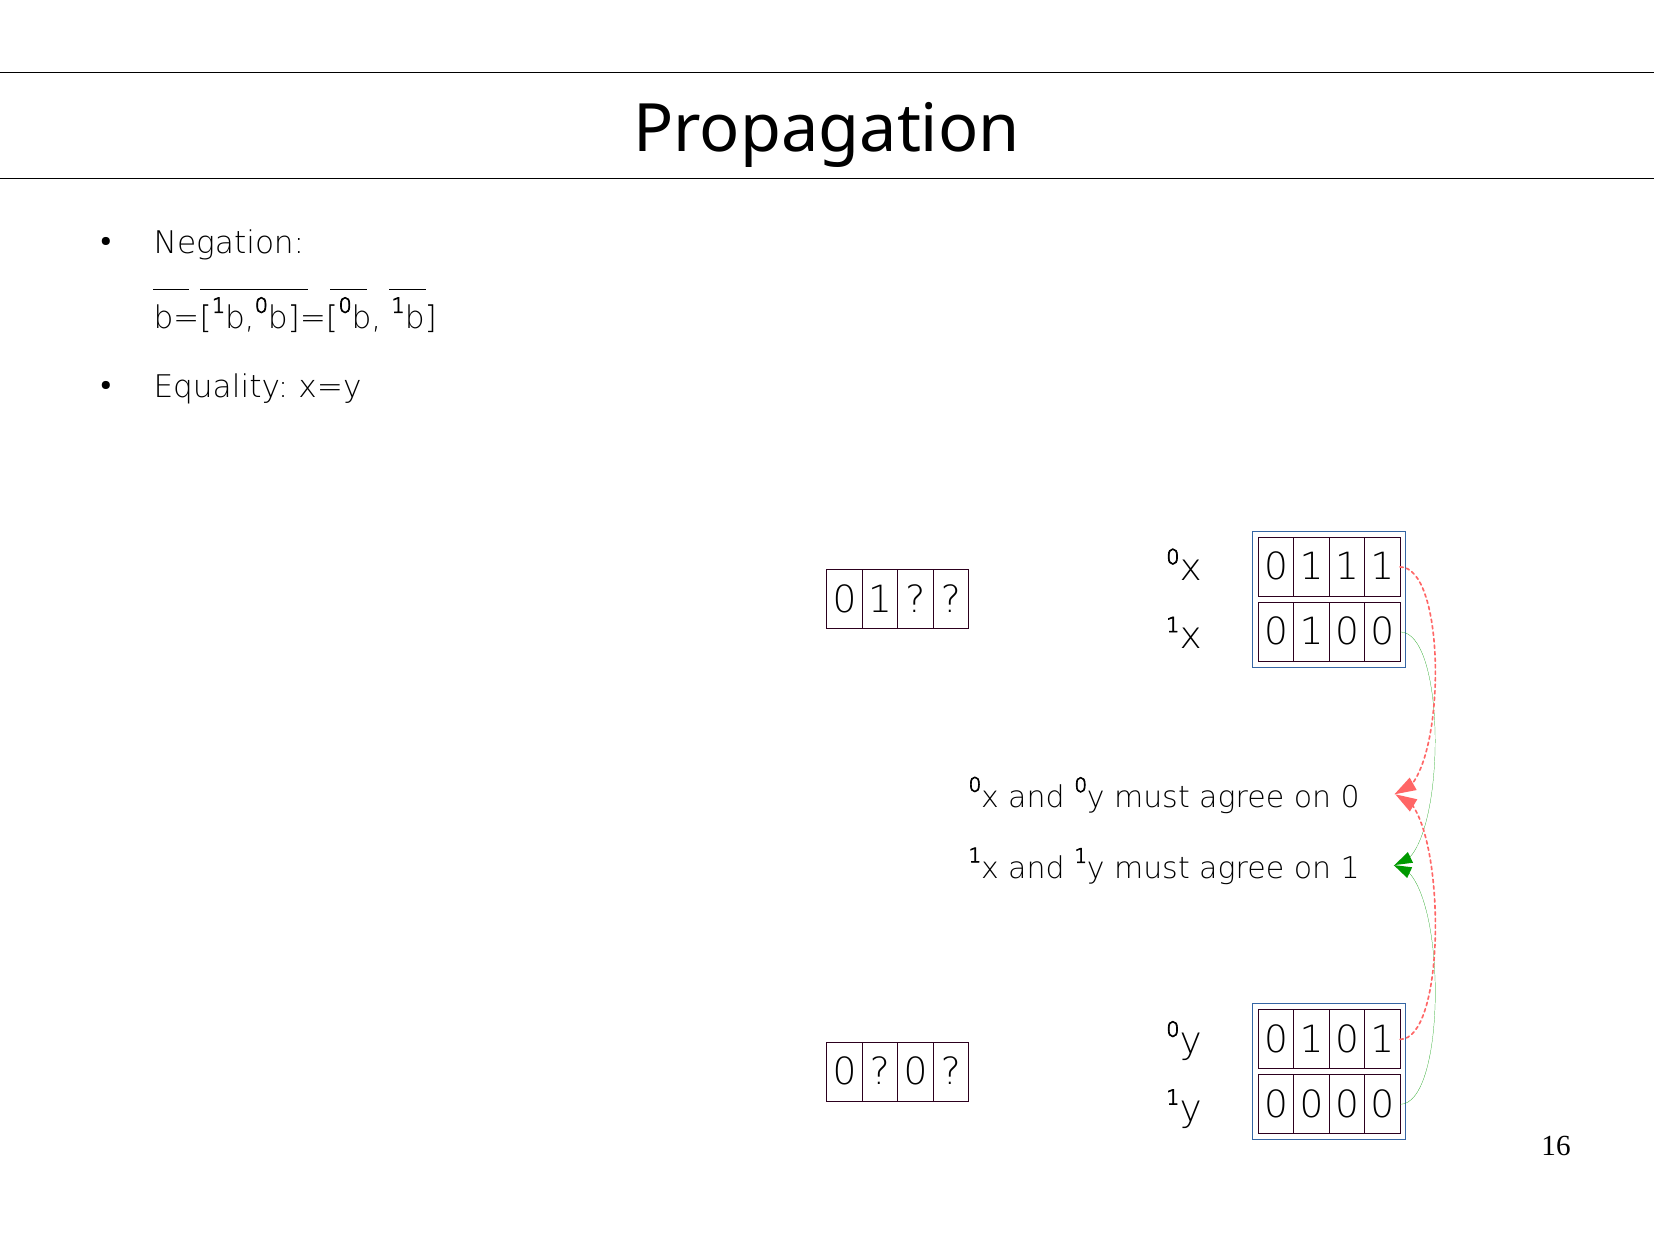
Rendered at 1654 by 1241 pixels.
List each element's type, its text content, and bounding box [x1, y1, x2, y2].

text_box ? [897, 569, 933, 629]
text_box 1 [1364, 1009, 1401, 1069]
text_box 1x [1151, 602, 1218, 668]
text_box 0 [826, 1042, 862, 1102]
text_box ? [862, 1042, 897, 1102]
text_box 0 [1364, 1074, 1401, 1134]
text_box 1y [1151, 1075, 1218, 1141]
text_box 0y [1151, 1007, 1218, 1073]
text_box 0x [1151, 534, 1218, 600]
text_box 1x and 1y must agree on 1 [968, 844, 1394, 886]
text_box 0 [1258, 537, 1293, 597]
text_box 1 [1293, 602, 1329, 662]
text_box 1 [862, 569, 897, 629]
text_box 1 [1329, 537, 1364, 597]
text_box 0 [1293, 1074, 1329, 1134]
text_box ? [933, 569, 969, 629]
text_box Propagation [0, 72, 1654, 166]
text_box 0 [1329, 602, 1364, 662]
text_box 0 [1258, 1009, 1293, 1069]
text_box ? [933, 1042, 969, 1102]
text_box 0x and 0y must agree on 0 [968, 773, 1395, 815]
text_box 1 [1364, 537, 1401, 597]
list Negation: b=[1b,0b]=[0b, 1b] Equality: x=y [82, 224, 1241, 1193]
text_box 1 [1293, 537, 1329, 597]
text_box 1 [1293, 1009, 1329, 1069]
text_box 0 [1329, 1074, 1364, 1134]
text_box 0 [1329, 1009, 1364, 1069]
text_box 0 [1258, 1074, 1293, 1134]
text_box 0 [1258, 602, 1293, 662]
text_box 0 [826, 569, 862, 629]
text_box 0 [1364, 602, 1401, 662]
text_box 0 [897, 1042, 933, 1102]
